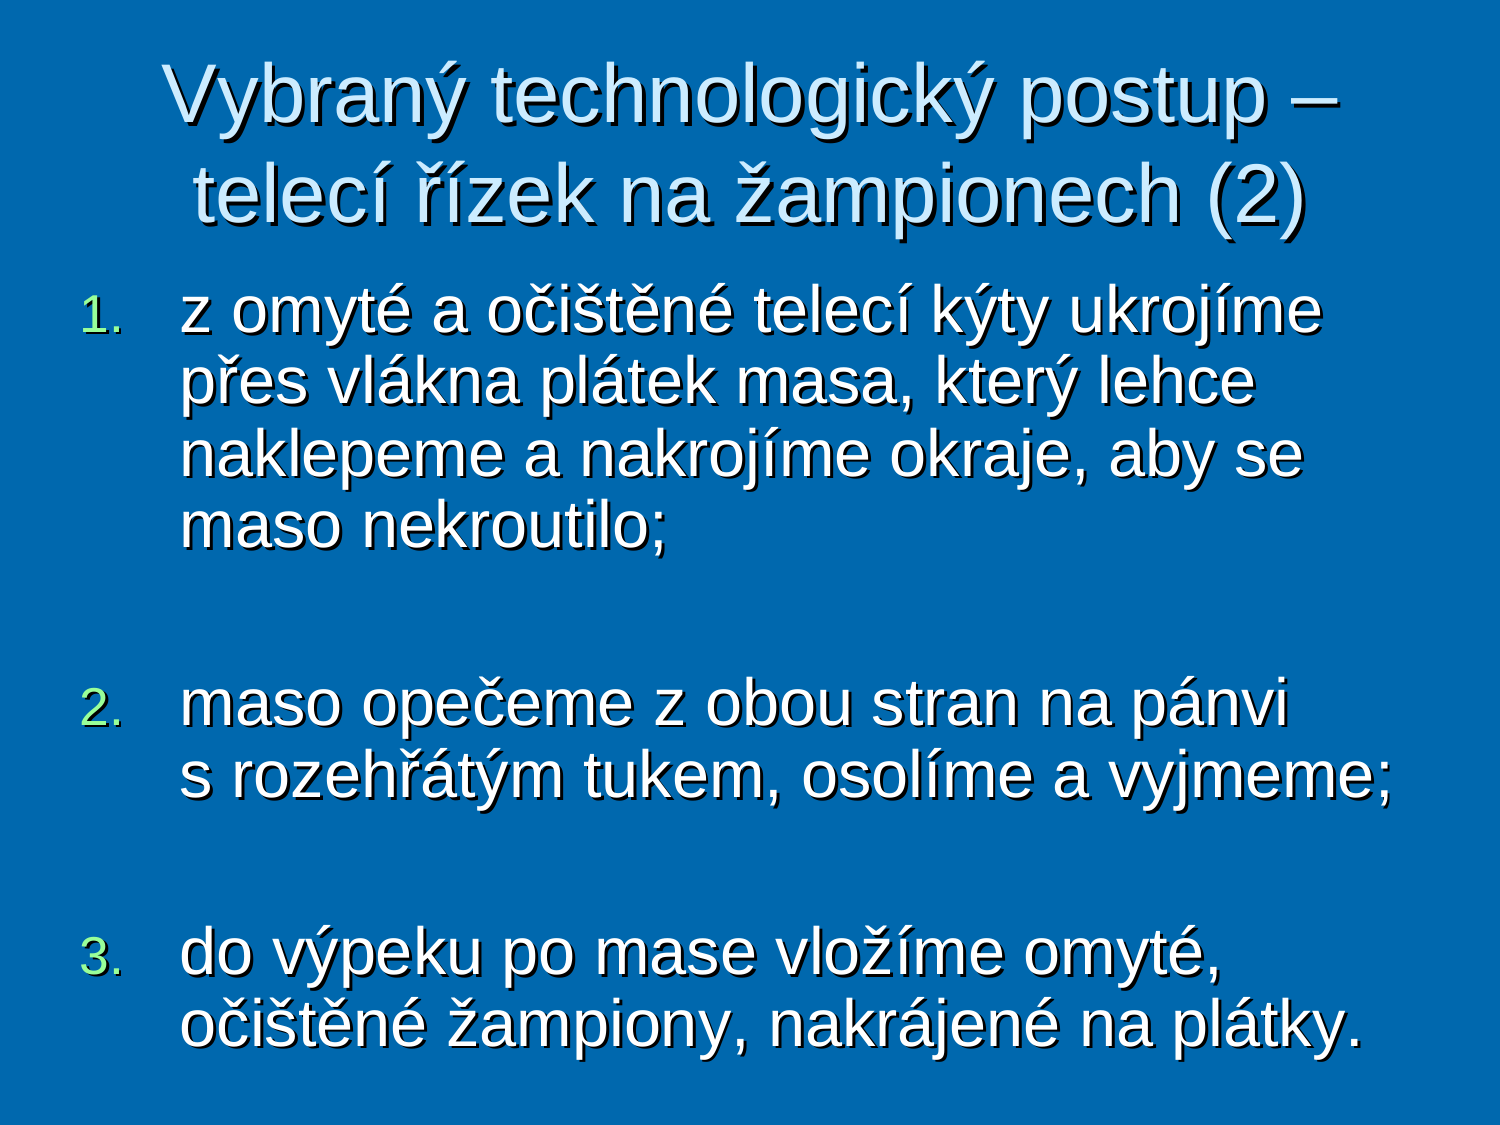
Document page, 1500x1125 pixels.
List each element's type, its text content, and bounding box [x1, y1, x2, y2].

list z omyté a očištěné telecí kýty ukrojíme přes vlákna plátek masa, který lehce naklepeme a nakrojíme okraje, aby se maso nekroutilo; maso opečeme z obou stran na pánvi s rozehřátým tukem, osolíme a vyjmeme; do výpeku po mase vložíme omyté, očištěné žampiony, nakrájené na plátky. [64, 267, 1415, 1075]
title Vybraný technologický postup – telecí řízek na žampionech (2) [75, 31, 1426, 247]
